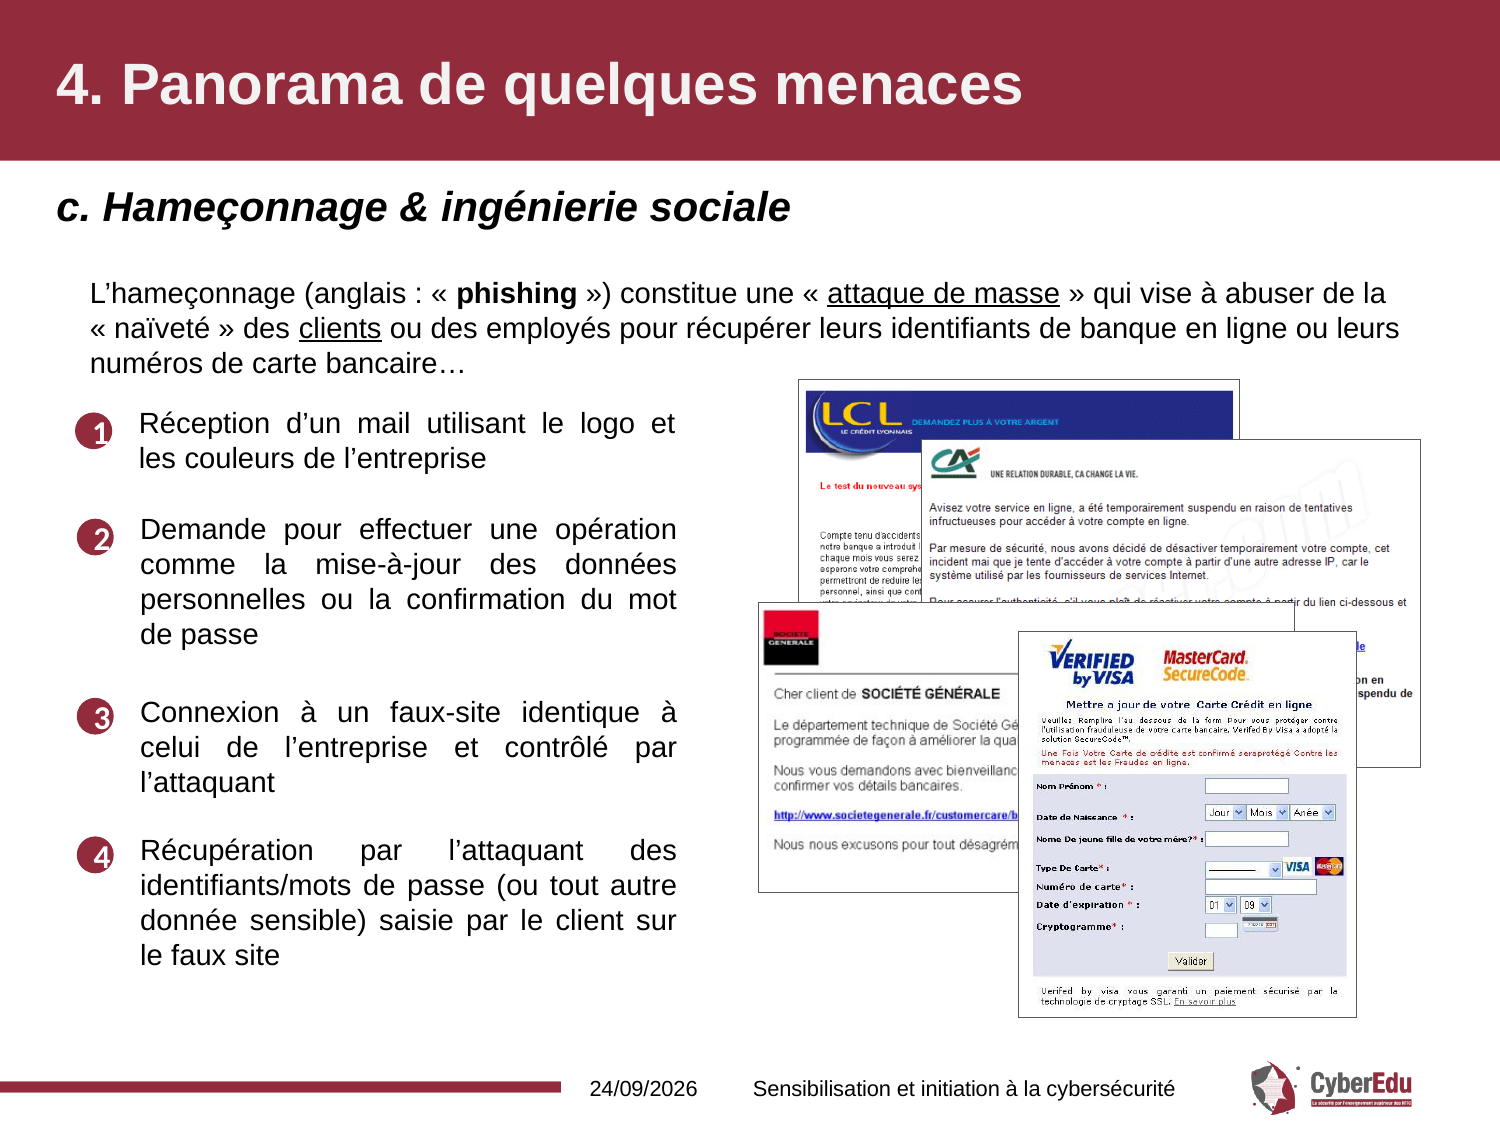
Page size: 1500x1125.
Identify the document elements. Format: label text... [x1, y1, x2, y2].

picture [1246, 1060, 1412, 1115]
text_box L’hameçonnage (anglais : « phishing ») constitue une « attaque de masse » qui vise à abuser de la « naïveté » des clients ou des employés pour récupérer leurs identifiants de banque en ligne ou leurs numéros de carte bancaire… [74, 267, 1425, 433]
text_box Connexion à un faux-site identique à celui de l’entreprise et contrôlé par l’attaquant [125, 685, 693, 806]
text_box Récupération par l’attaquant des identifiants/mots de passe (ou tout autre donnée sensible) saisie par le client sur le faux site [125, 824, 693, 979]
footer Sensibilisation et initiation à la cybersécurité [738, 1057, 1236, 1118]
picture [758, 379, 1421, 1018]
title 4. Panorama de quelques menaces [41, 1, 1471, 161]
text_box Réception d’un mail utilisant le logo et les couleurs de l’entreprise [123, 397, 691, 482]
list c. Hameçonnage & ingénierie sociale [41, 172, 1471, 268]
text_box 2 [76, 518, 114, 556]
text_box 3 [76, 697, 114, 735]
text_box 1 [75, 412, 113, 450]
slide_number 15/11/2020 [561, 1057, 727, 1118]
text_box 4 [76, 836, 114, 874]
text_box Demande pour effectuer une opération comme la mise-à-jour des données personnelles ou la confirmation du mot de passe [125, 503, 693, 658]
